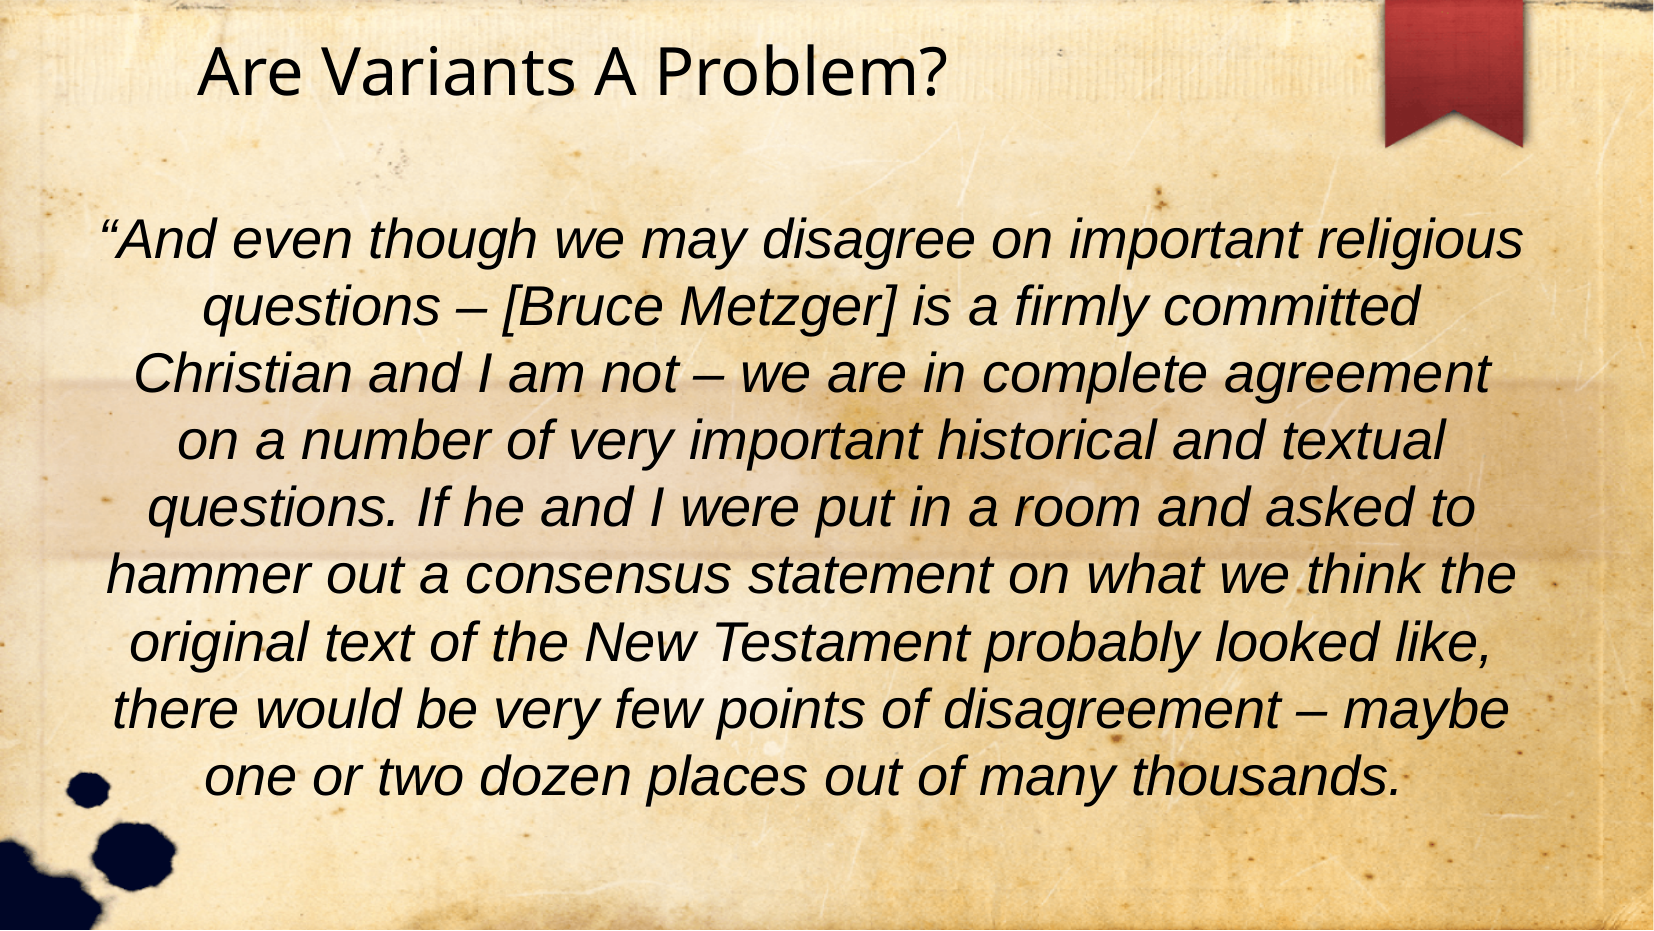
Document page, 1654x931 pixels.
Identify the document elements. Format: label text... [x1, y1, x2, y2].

list “And even though we may disagree on important religious questions – [Bruce Metzger] is a firmly committed Christian and I am not – we are in complete agreement on a number of very important historical and textual questions. If he and I were put in a room and asked to hammer out a consensus statement on what we think the original text of the New Testament probably looked like, there would be very few points of disagreement – maybe one or two dozen places out of many thousands. [94, 202, 1530, 826]
picture [0, 0, 1654, 930]
title Are Variants A Problem? [1, 0, 1146, 163]
